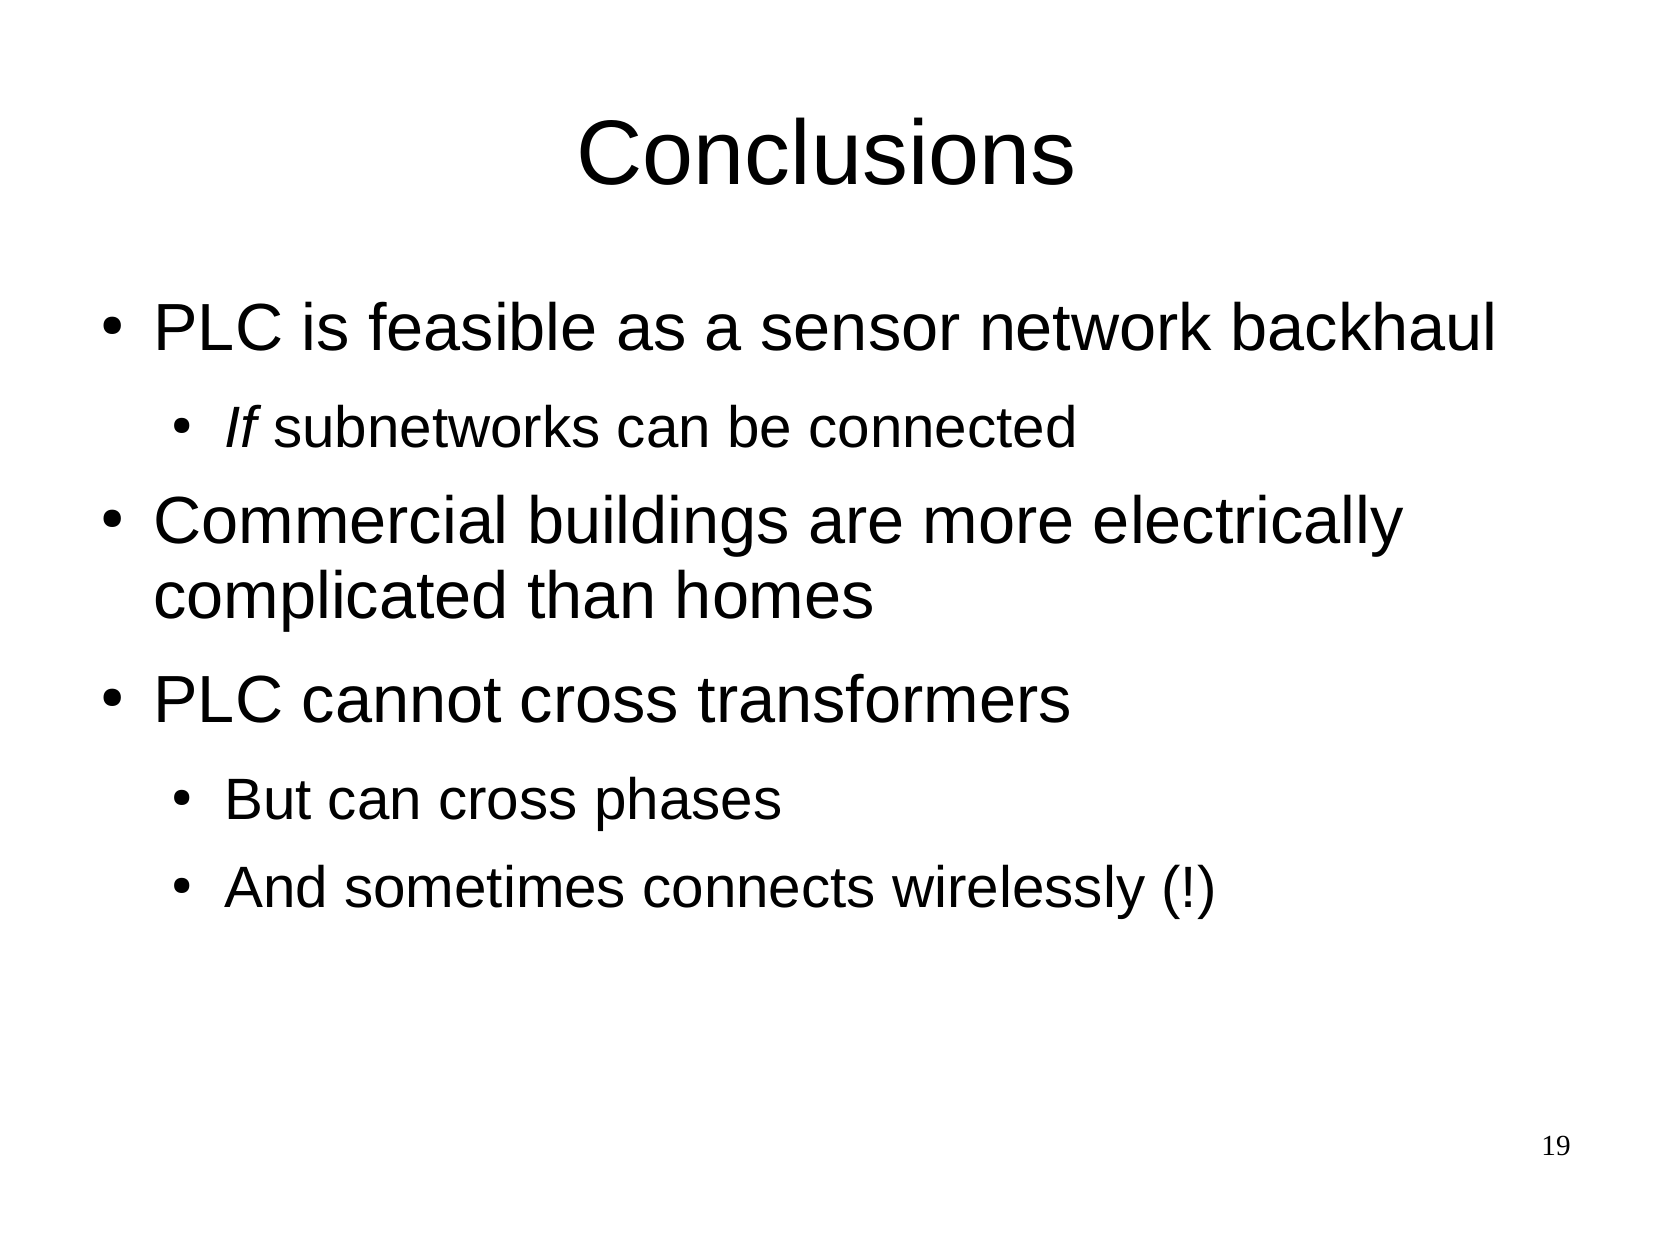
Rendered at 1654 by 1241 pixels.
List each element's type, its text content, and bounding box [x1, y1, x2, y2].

title Conclusions [82, 56, 1571, 250]
list PLC is feasible as a sensor network backhaul If subnetworks can be connected Commercial buildings are more electrically complicated than homes PLC cannot cross transformers But can cross phases And sometimes connects wirelessly (!) [82, 290, 1571, 1109]
